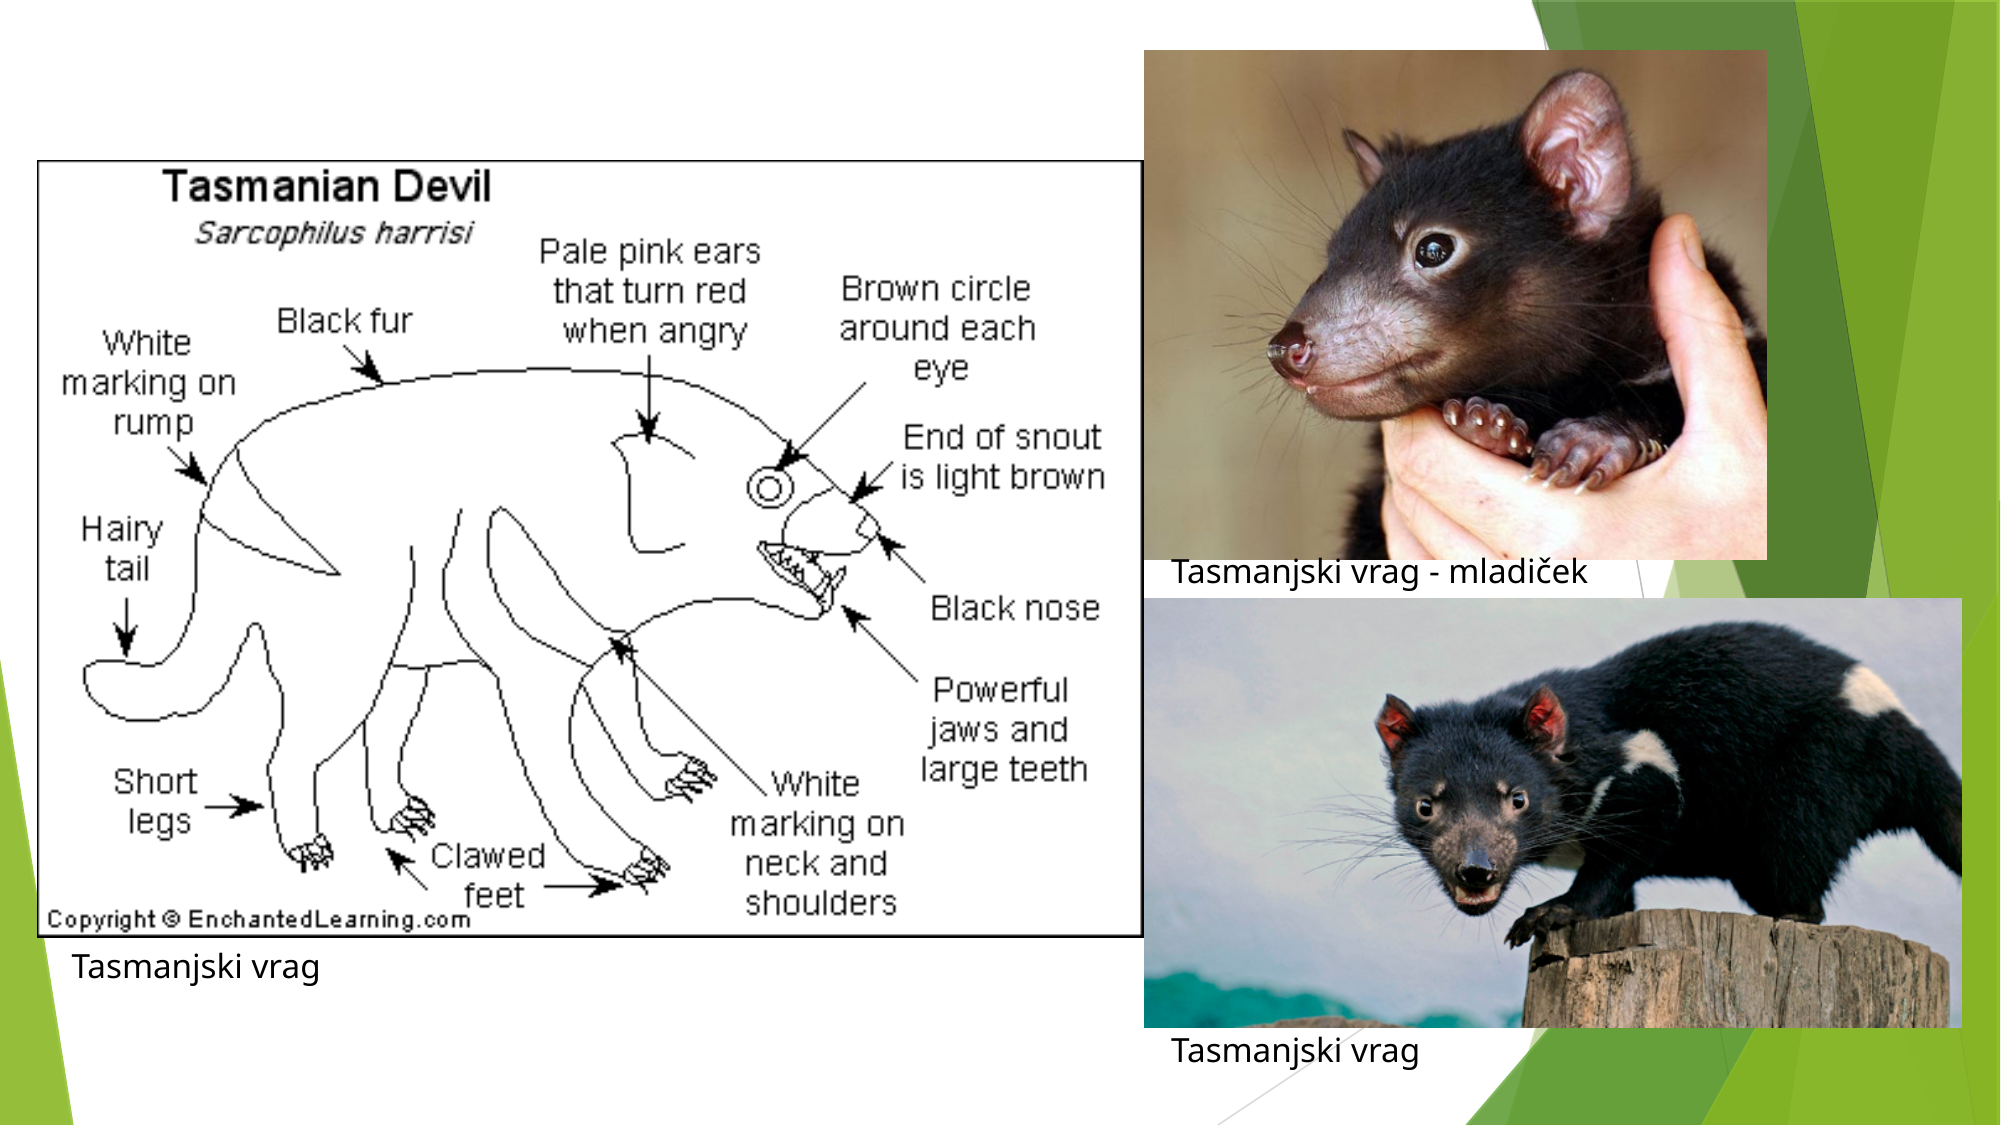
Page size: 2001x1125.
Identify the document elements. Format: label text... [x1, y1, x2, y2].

text_box Tasmanjski vrag [1156, 1022, 1837, 1077]
text_box Tasmanjski vrag - mladiček [1156, 543, 1643, 598]
text_box Tasmanjski vrag [56, 937, 964, 993]
picture [37, 50, 1962, 1028]
